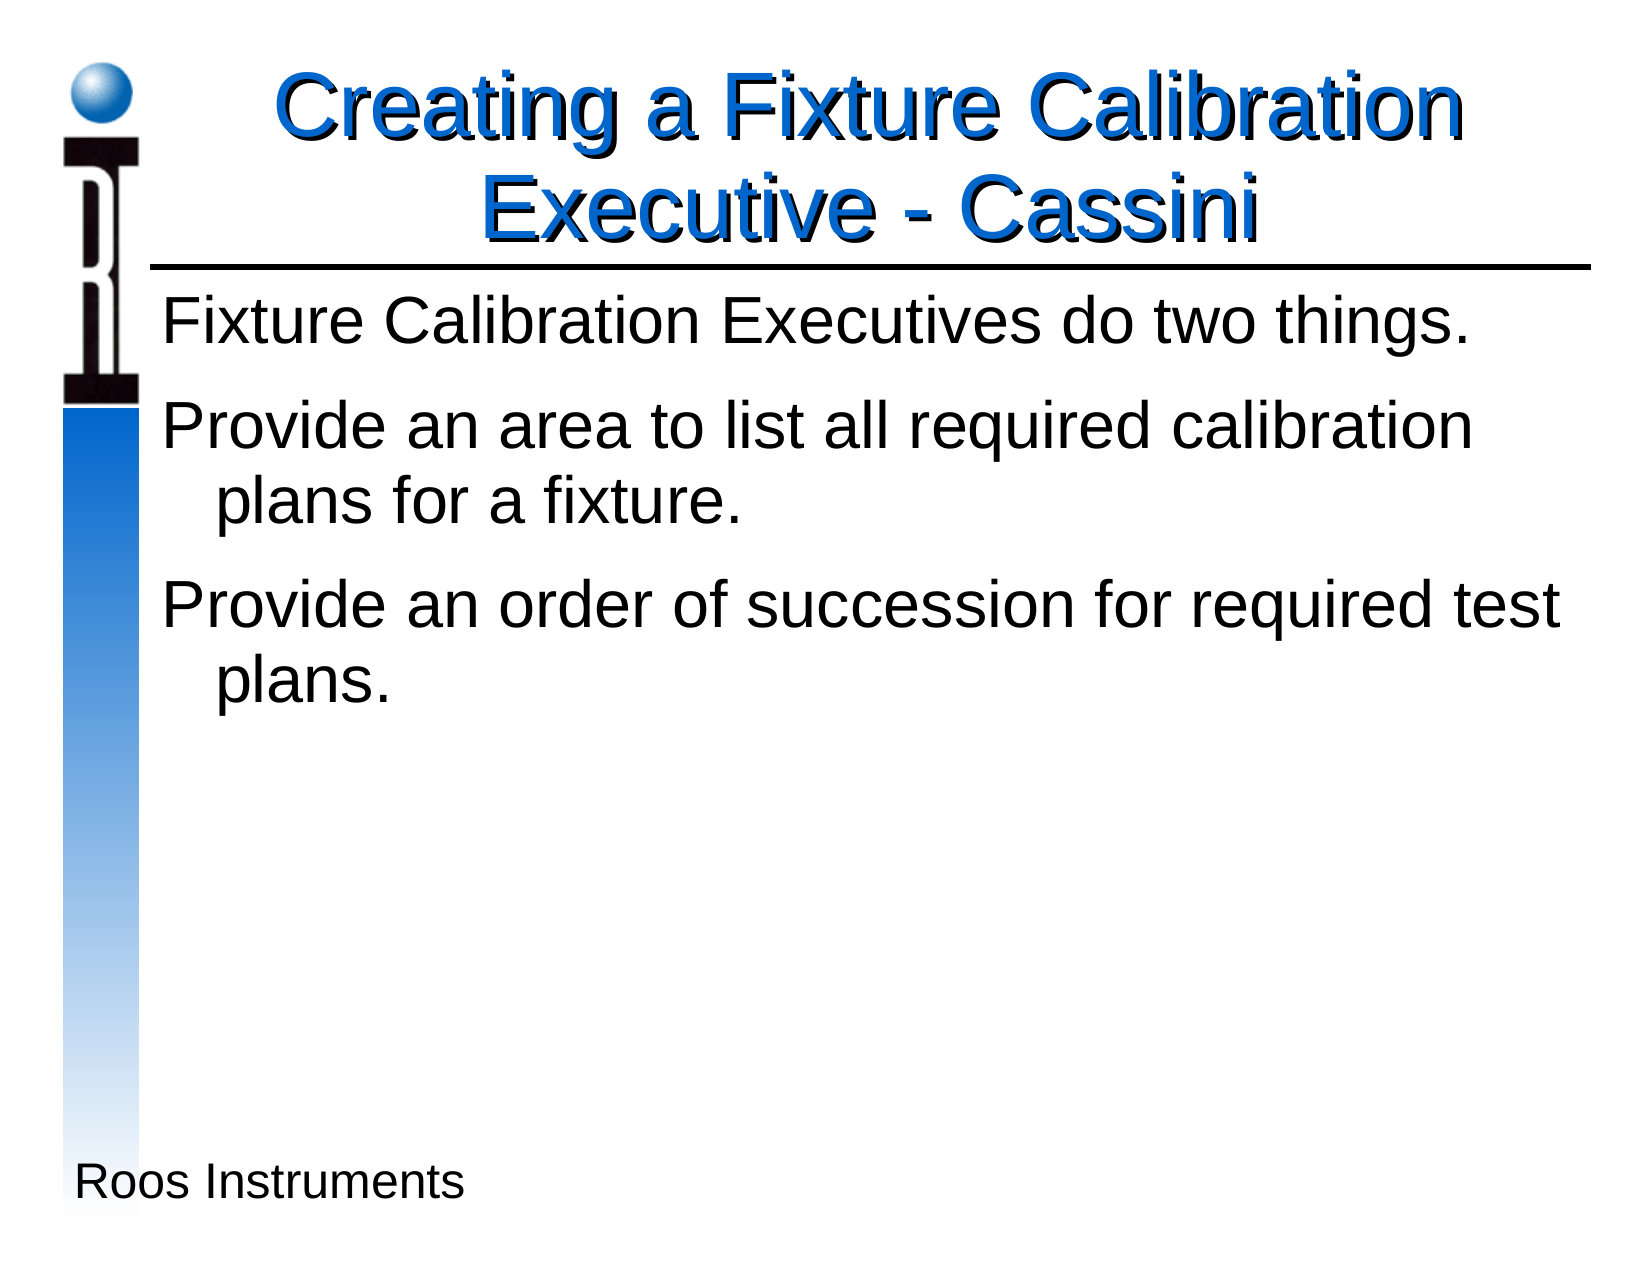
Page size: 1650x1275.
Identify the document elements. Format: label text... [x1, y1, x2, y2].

title Creating a Fixture Calibration Executive - Cassini [147, 28, 1591, 283]
list Fixture Calibration Executives do two things. Provide an area to list all required calibration plans for a fixture. Provide an order of succession for required test plans. [144, 283, 1591, 1132]
picture [59, 59, 144, 411]
